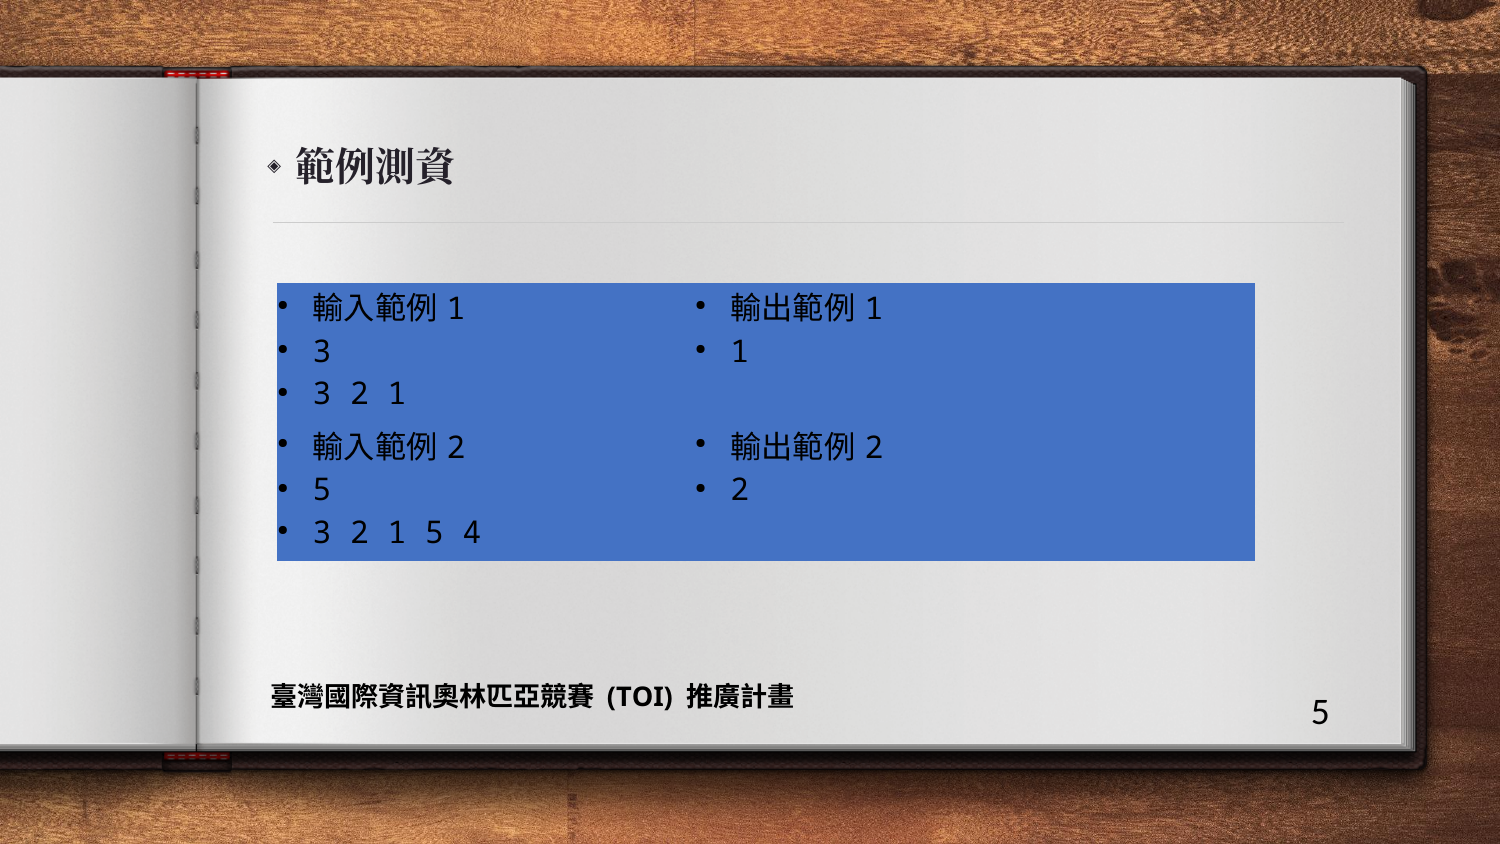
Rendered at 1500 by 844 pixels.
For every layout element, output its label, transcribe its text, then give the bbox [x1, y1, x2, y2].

text_box [1295, 672, 1386, 737]
table_cell 輸出範例2 2 [695, 422, 1255, 561]
table_cell 輸入範例2 5 3 2 1 5 4 [277, 422, 695, 561]
list 範例測資 [252, 126, 1194, 205]
table_header 輸入範例1 3 3 2 1 [277, 283, 695, 422]
table_header 輸出範例1 1 [695, 283, 1255, 422]
